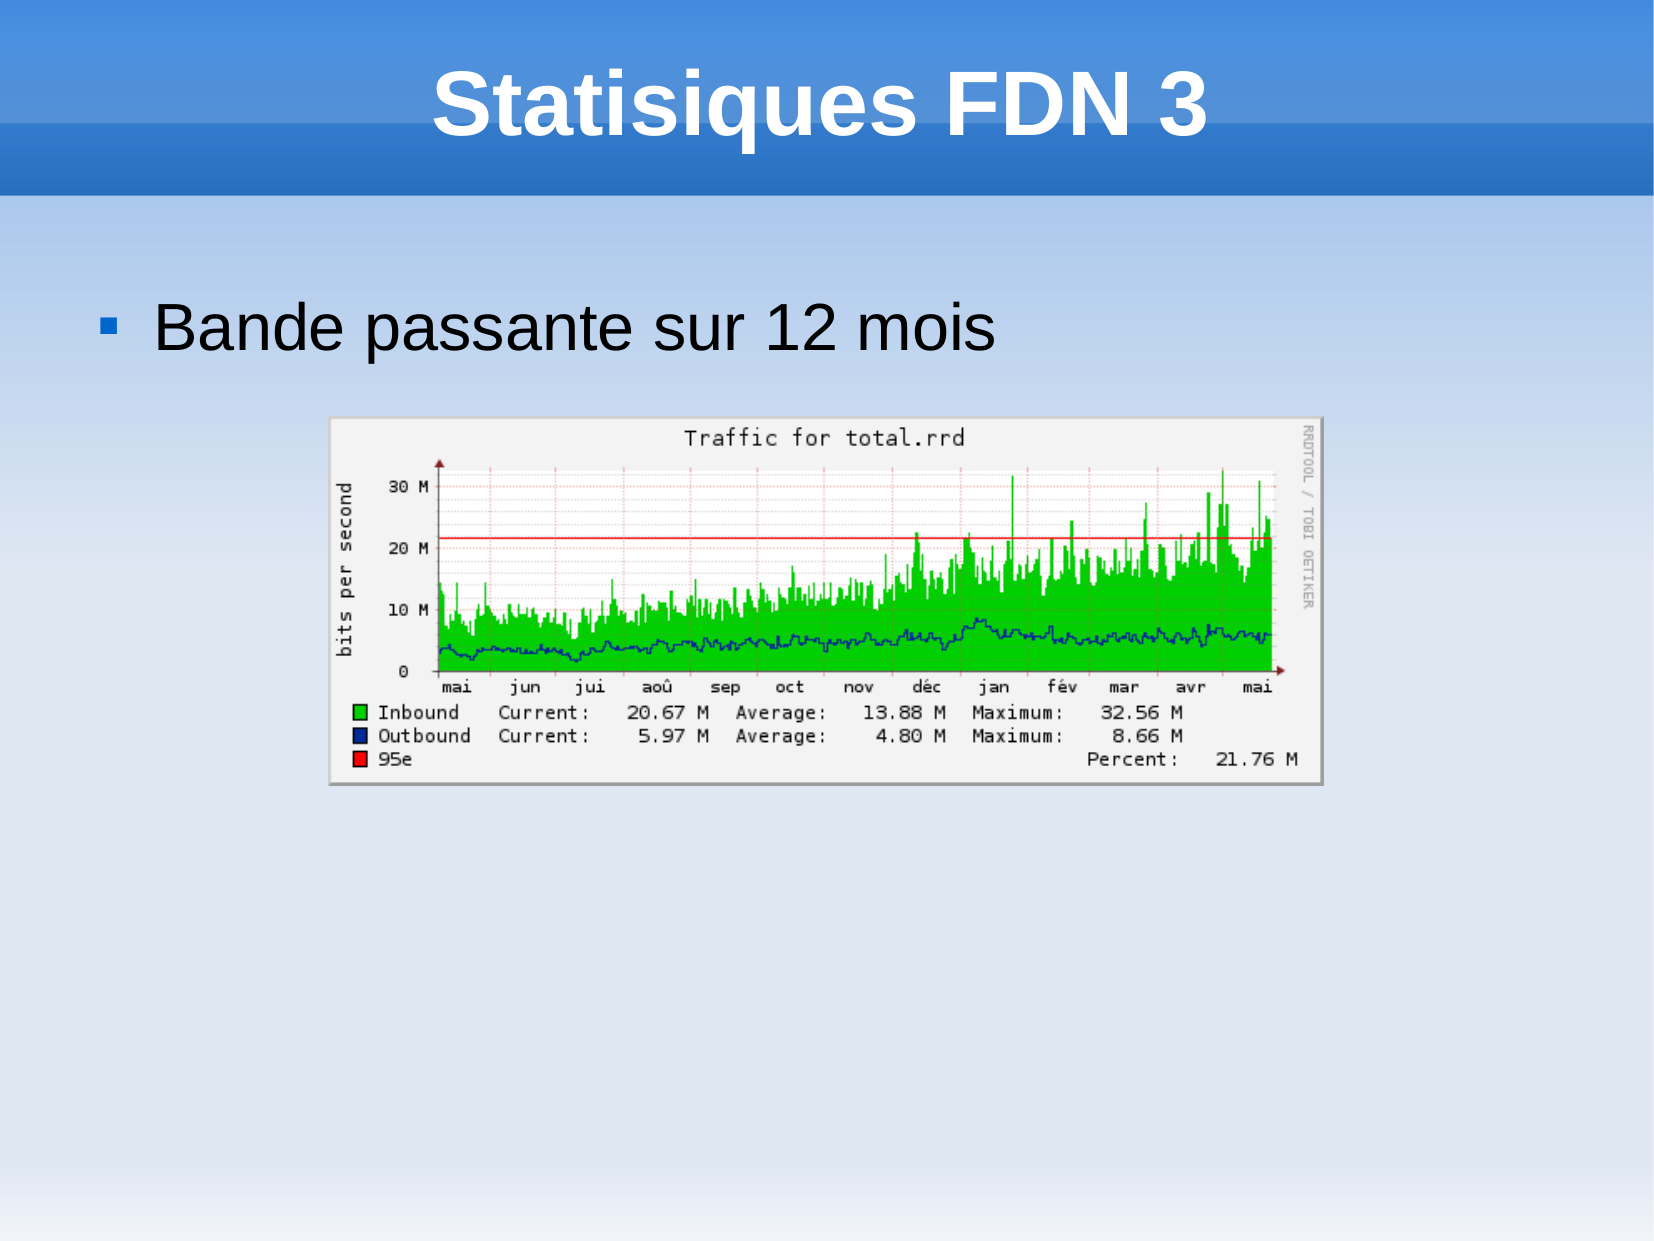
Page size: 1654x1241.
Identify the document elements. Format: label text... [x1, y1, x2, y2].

list Bande passante sur 12 mois [82, 290, 1571, 1094]
title Statisiques FDN 3 [76, 7, 1565, 200]
picture [0, 0, 1654, 1241]
